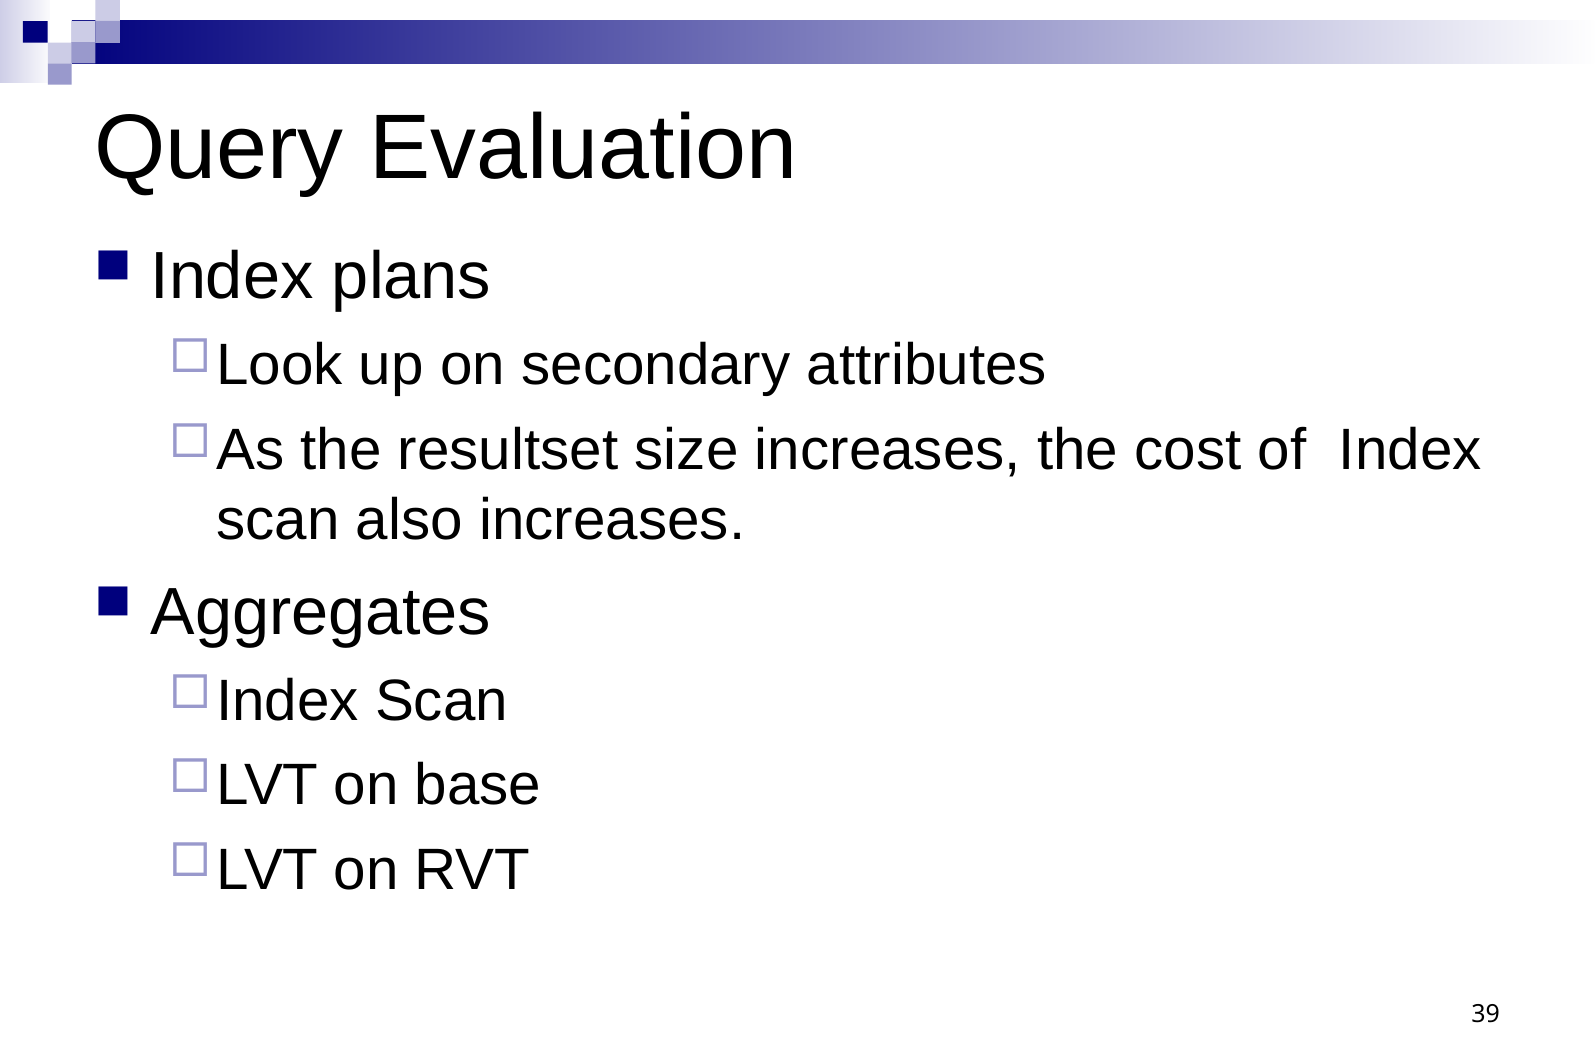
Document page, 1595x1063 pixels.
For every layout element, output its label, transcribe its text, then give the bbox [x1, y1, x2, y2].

title Query Evaluation [79, 63, 1515, 221]
list Index plans Look up on secondary attributes As the resultset size increases, the cost of Index scan also increases. Aggregates Index Scan LVT on base LVT on RVT [79, 224, 1515, 1020]
